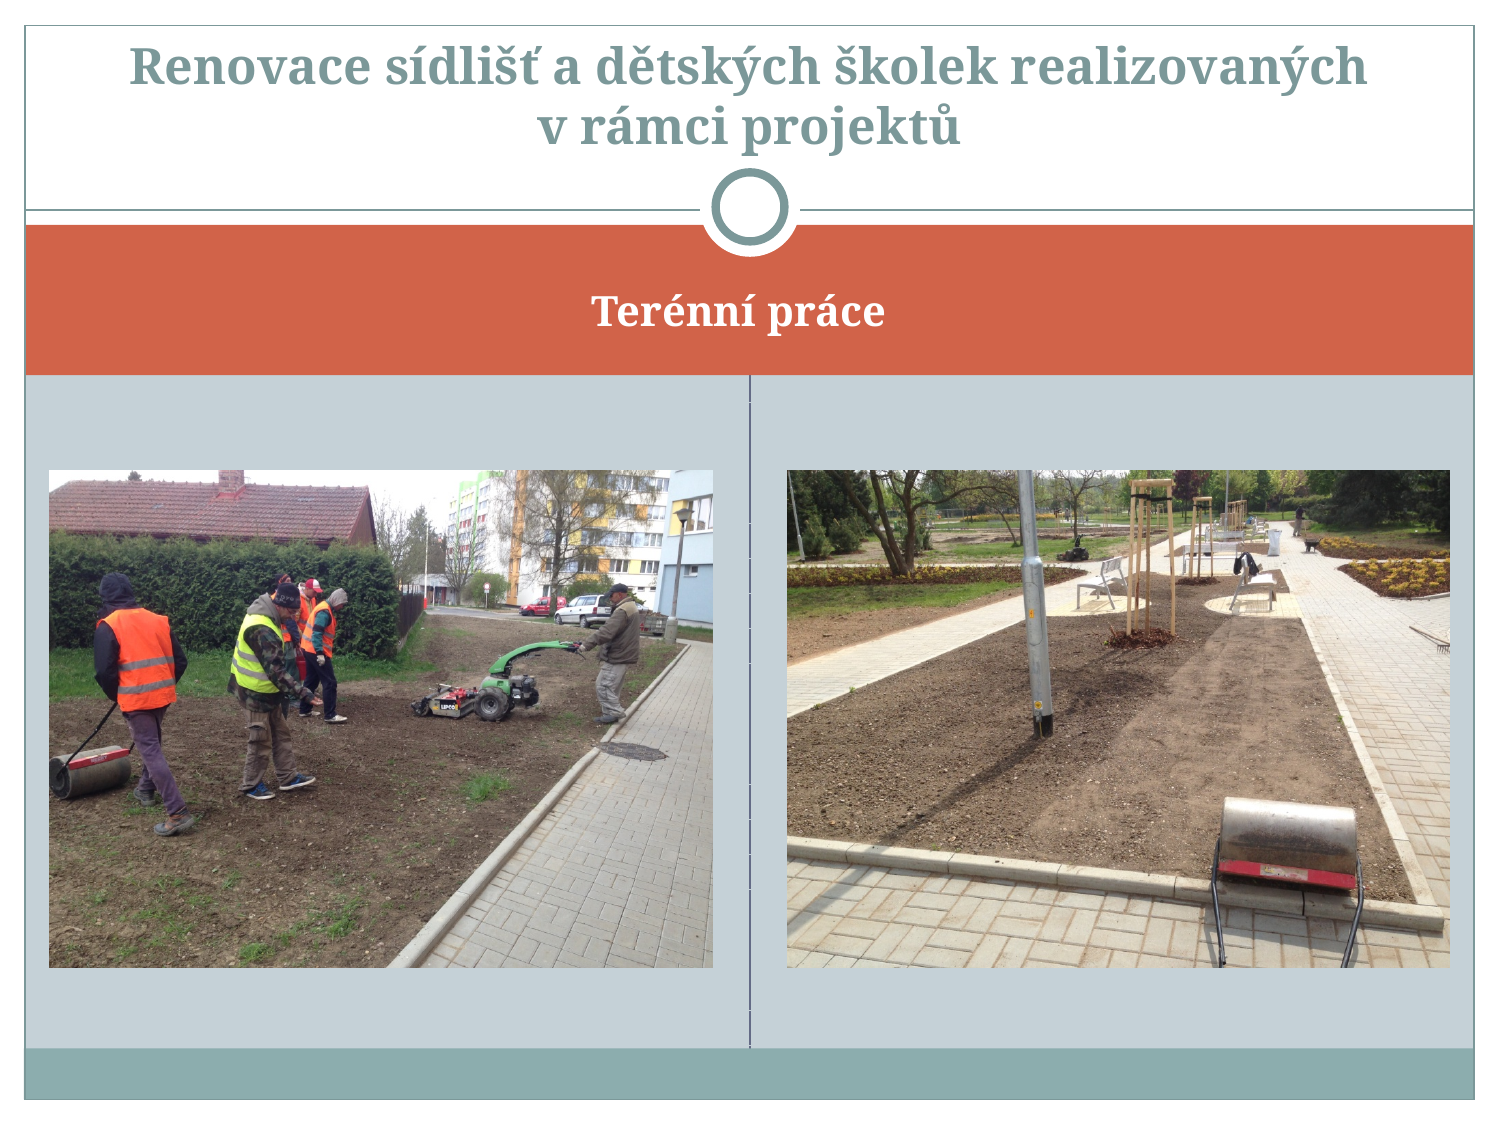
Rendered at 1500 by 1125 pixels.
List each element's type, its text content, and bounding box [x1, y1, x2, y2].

picture [49, 470, 713, 968]
picture [787, 470, 1450, 968]
list Terénní práce [49, 249, 1471, 371]
title Renovace sídlišť a dětských školek realizovaných v rámci projektů [49, 37, 1450, 162]
